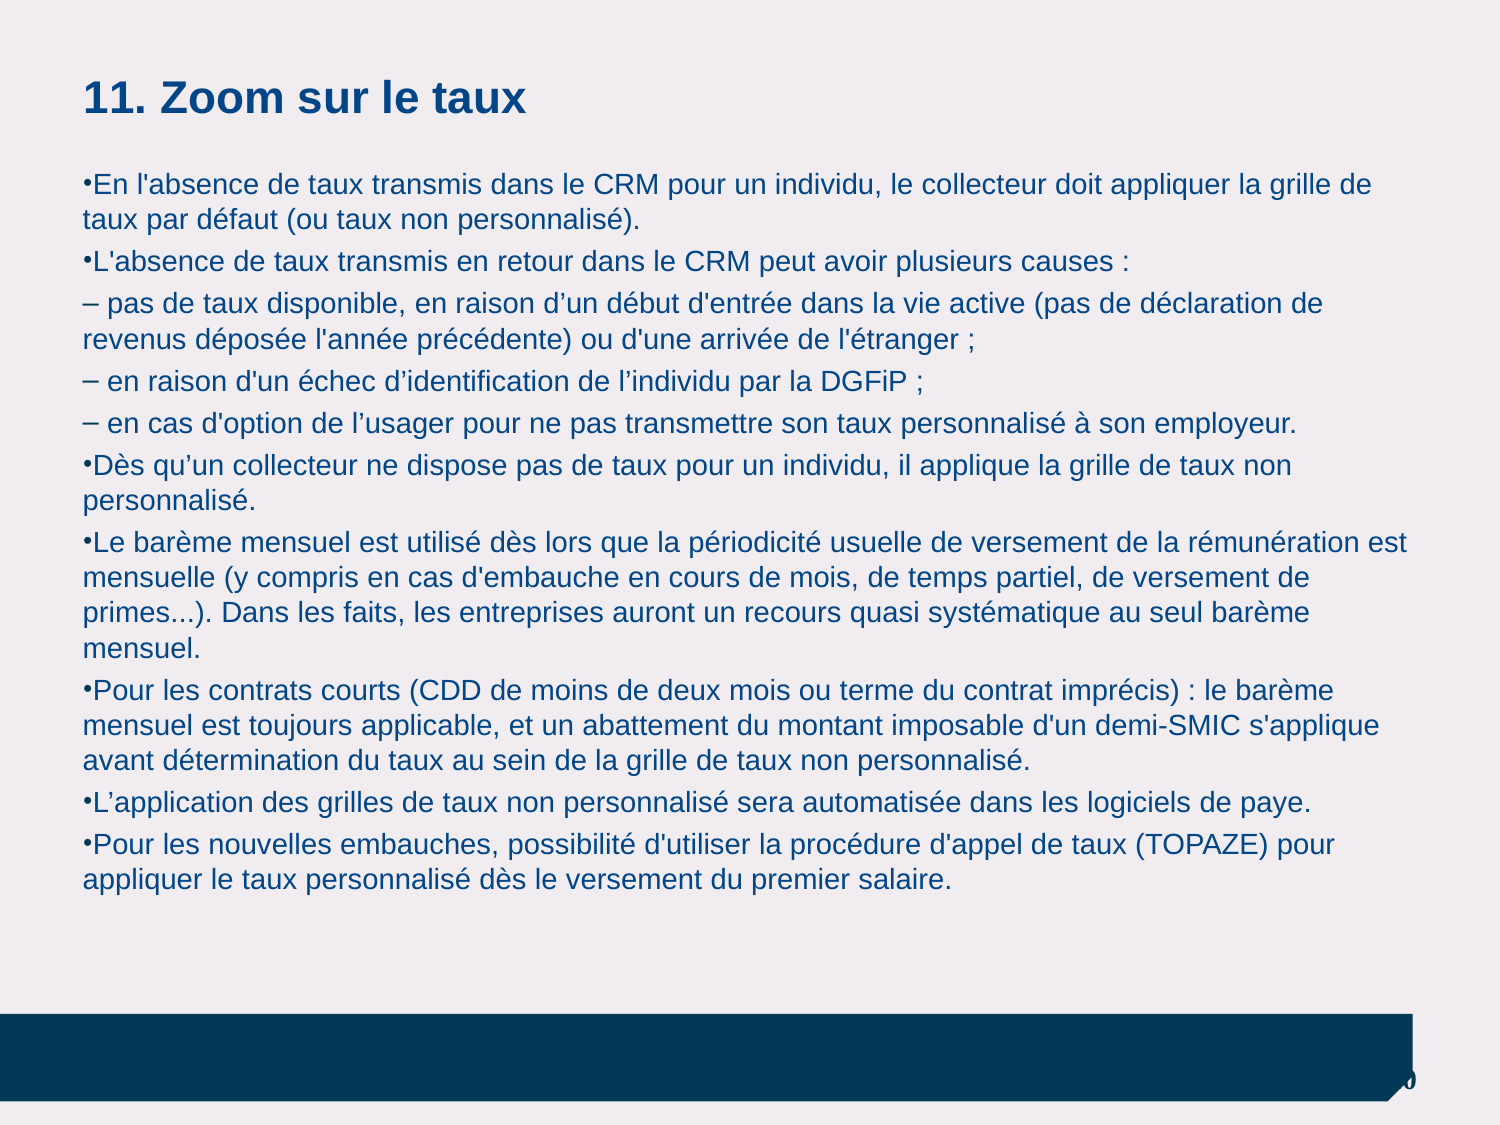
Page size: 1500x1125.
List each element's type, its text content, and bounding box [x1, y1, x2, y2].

list En l'absence de taux transmis dans le CRM pour un individu, le collecteur doit appliquer la grille de taux par défaut (ou taux non personnalisé). L'absence de taux transmis en retour dans le CRM peut avoir plusieurs causes : pas de taux disponible, en raison d’un début d'entrée dans la vie active (pas de déclaration de revenus déposée l'année précédente) ou d'une arrivée de l'étranger ; en raison d'un échec d’identification de l’individu par la DGFiP ; en cas d'option de l’usager pour ne pas transmettre son taux personnalisé à son employeur. Dès qu’un collecteur ne dispose pas de taux pour un individu, il applique la grille de taux non personnalisé. Le barème mensuel est utilisé dès lors que la périodicité usuelle de versement de la rémunération est mensuelle (y compris en cas d'embauche en cours de mois, de temps partiel, de versement de primes...). Dans les faits, les entreprises auront un recours quasi systématique au seul barème mensuel. Pour les contrats courts (CDD de moins de deux mois ou terme du contrat imprécis) : le barème mensuel est toujours applicable, et un abattement du montant imposable d'un demi-SMIC s'applique avant détermination du taux au sein de la grille de taux non personnalisé. L’application des grilles de taux non personnalisé sera automatisée dans les logiciels de paye. Pour les nouvelles embauches, possibilité d'utiliser la procédure d'appel de taux (TOPAZE) pour appliquer le taux personnalisé dès le versement du premier salaire. [82, 165, 1418, 1016]
title 11. Zoom sur le taux [83, 42, 1400, 154]
text_box [0, 1013, 1413, 1102]
